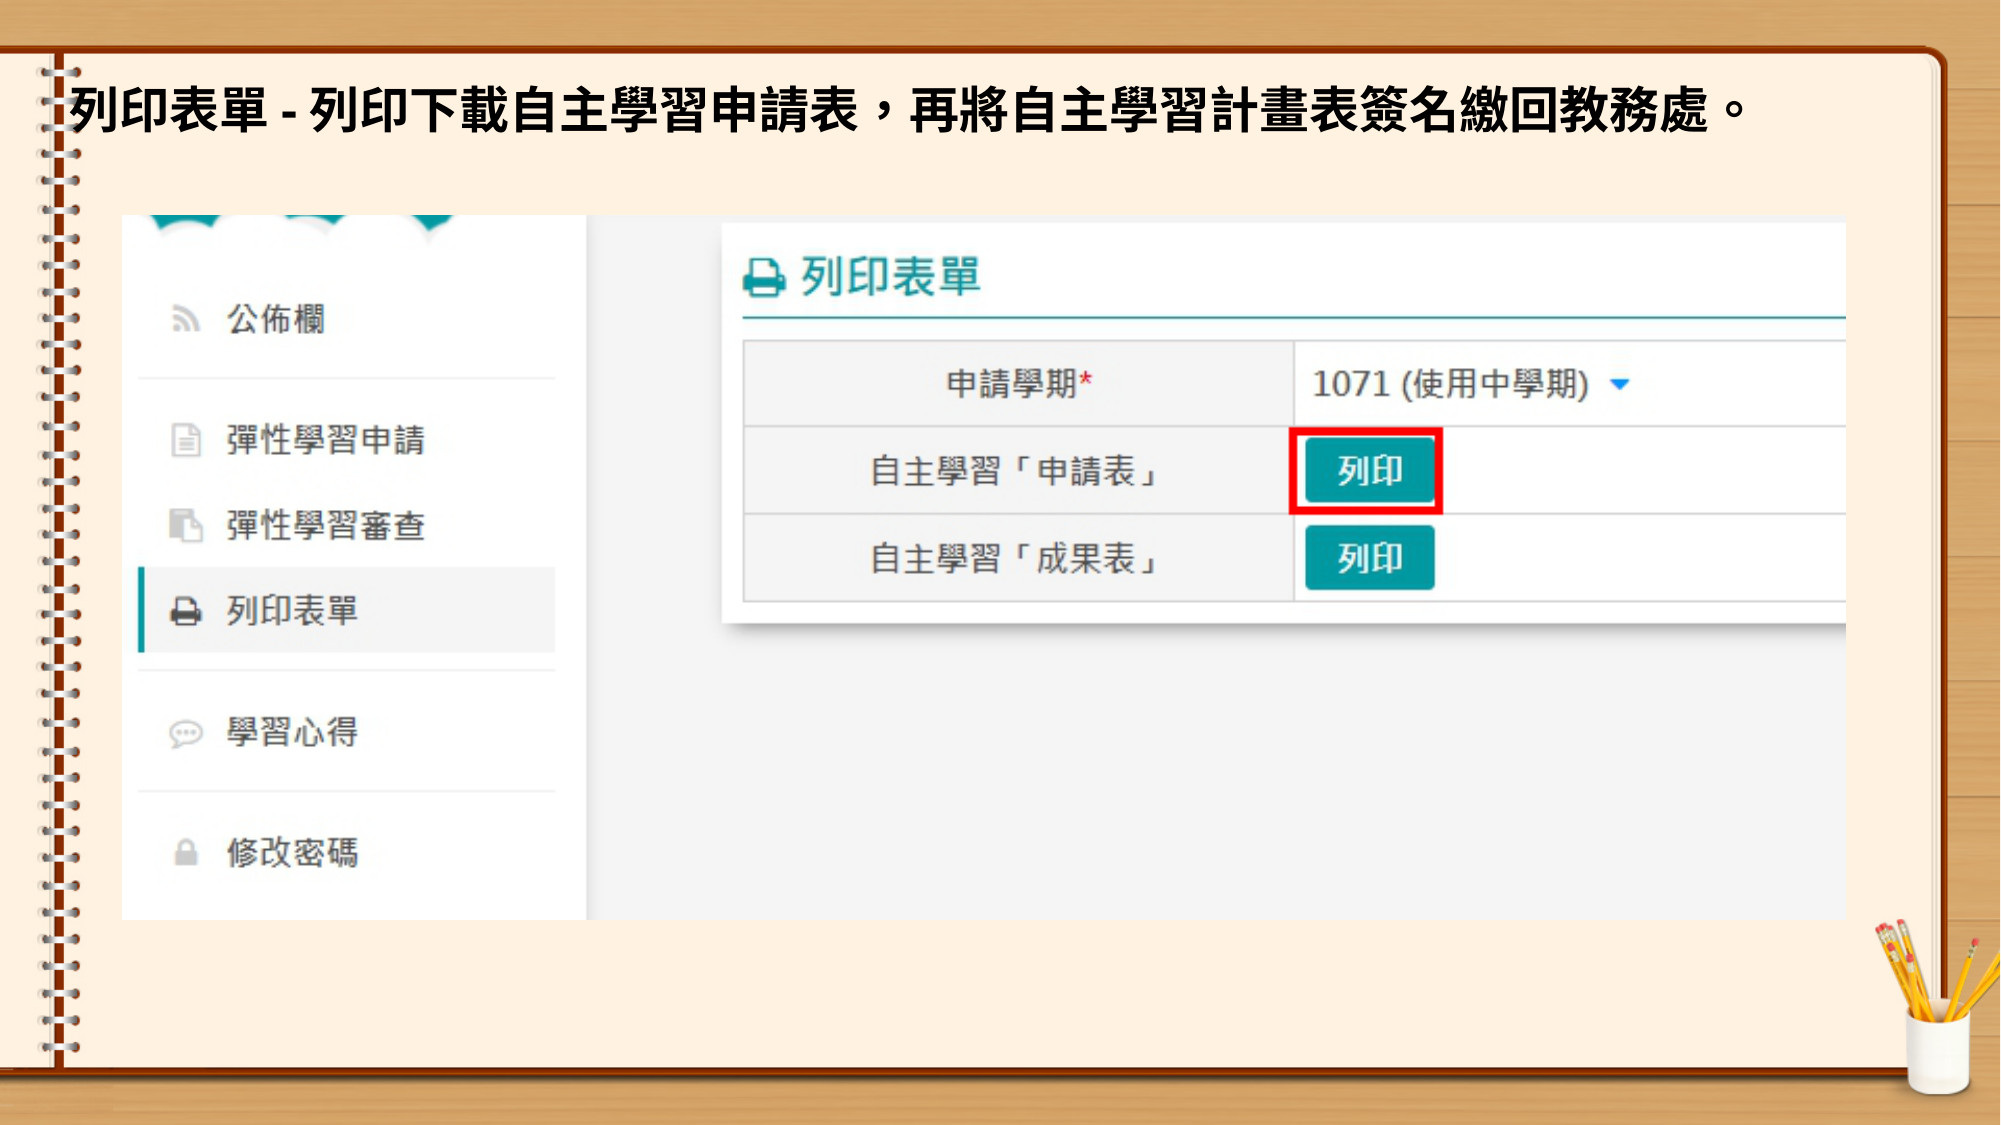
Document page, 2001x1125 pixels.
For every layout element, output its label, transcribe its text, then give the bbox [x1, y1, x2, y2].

text_box 列印表單-列印下載自主學習申請表，再將自主學習計畫表簽名繳回教務處。 [54, 70, 1914, 146]
picture [0, 0, 2001, 1125]
